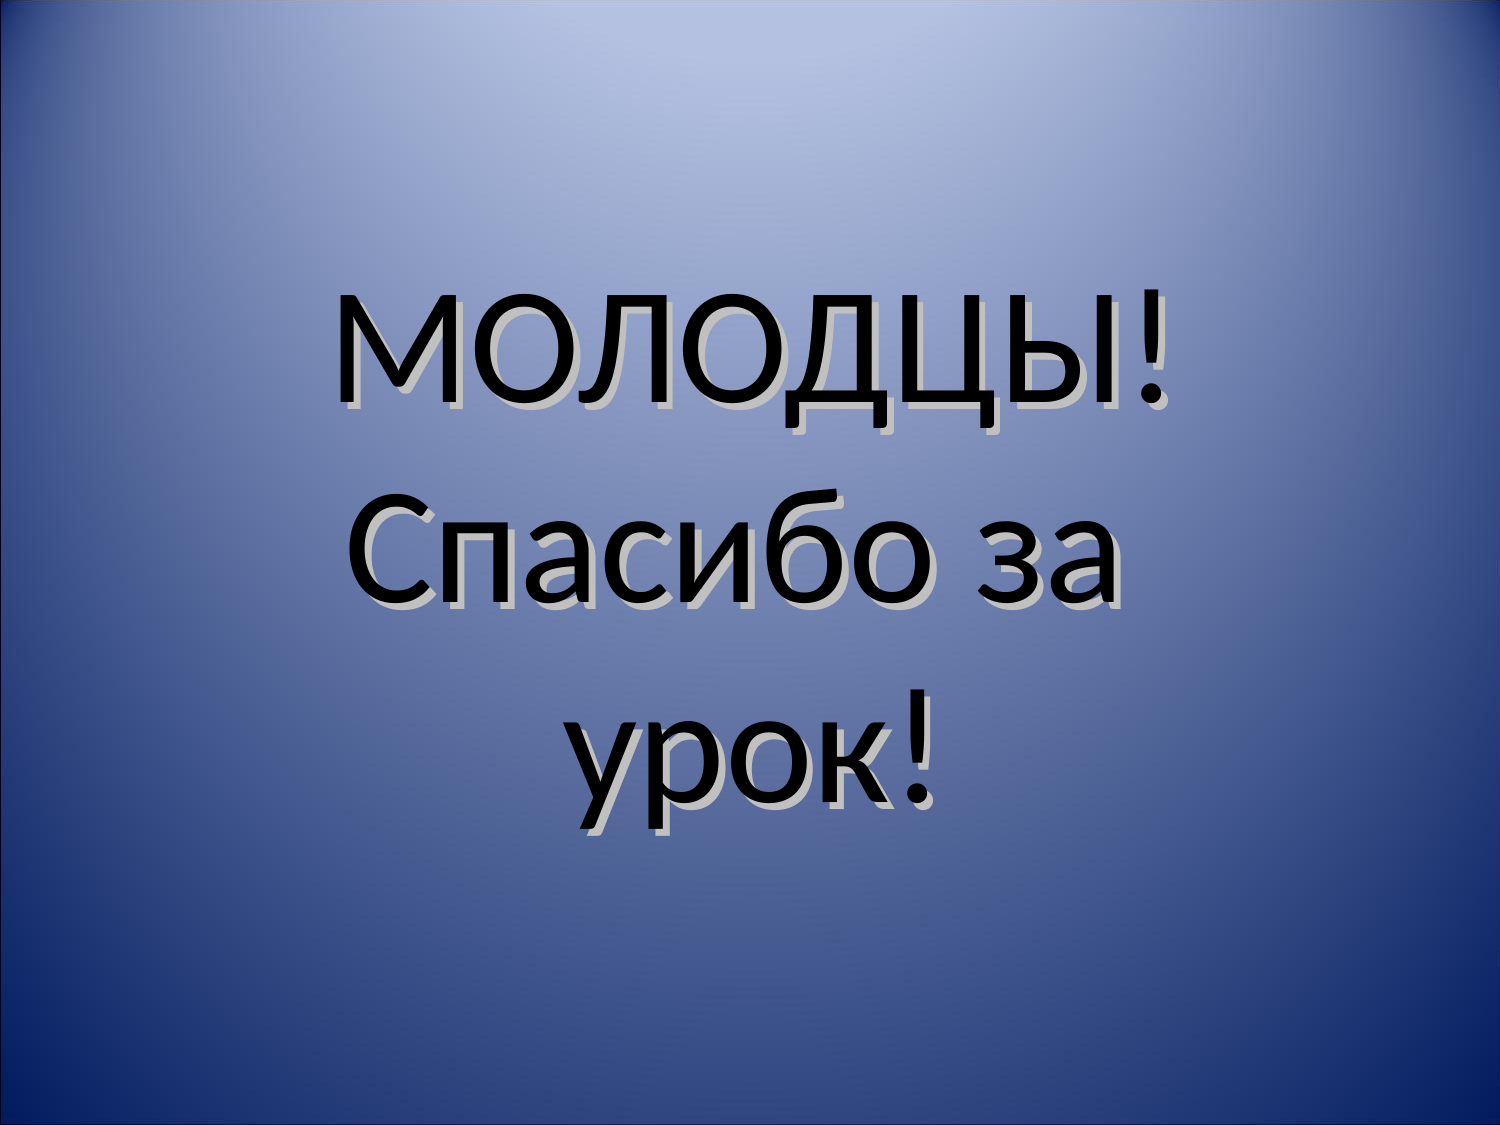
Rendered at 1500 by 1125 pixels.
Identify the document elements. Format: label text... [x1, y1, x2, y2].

text_box МОЛОДЦЫ! Спасибо за урок! [166, 228, 1341, 843]
